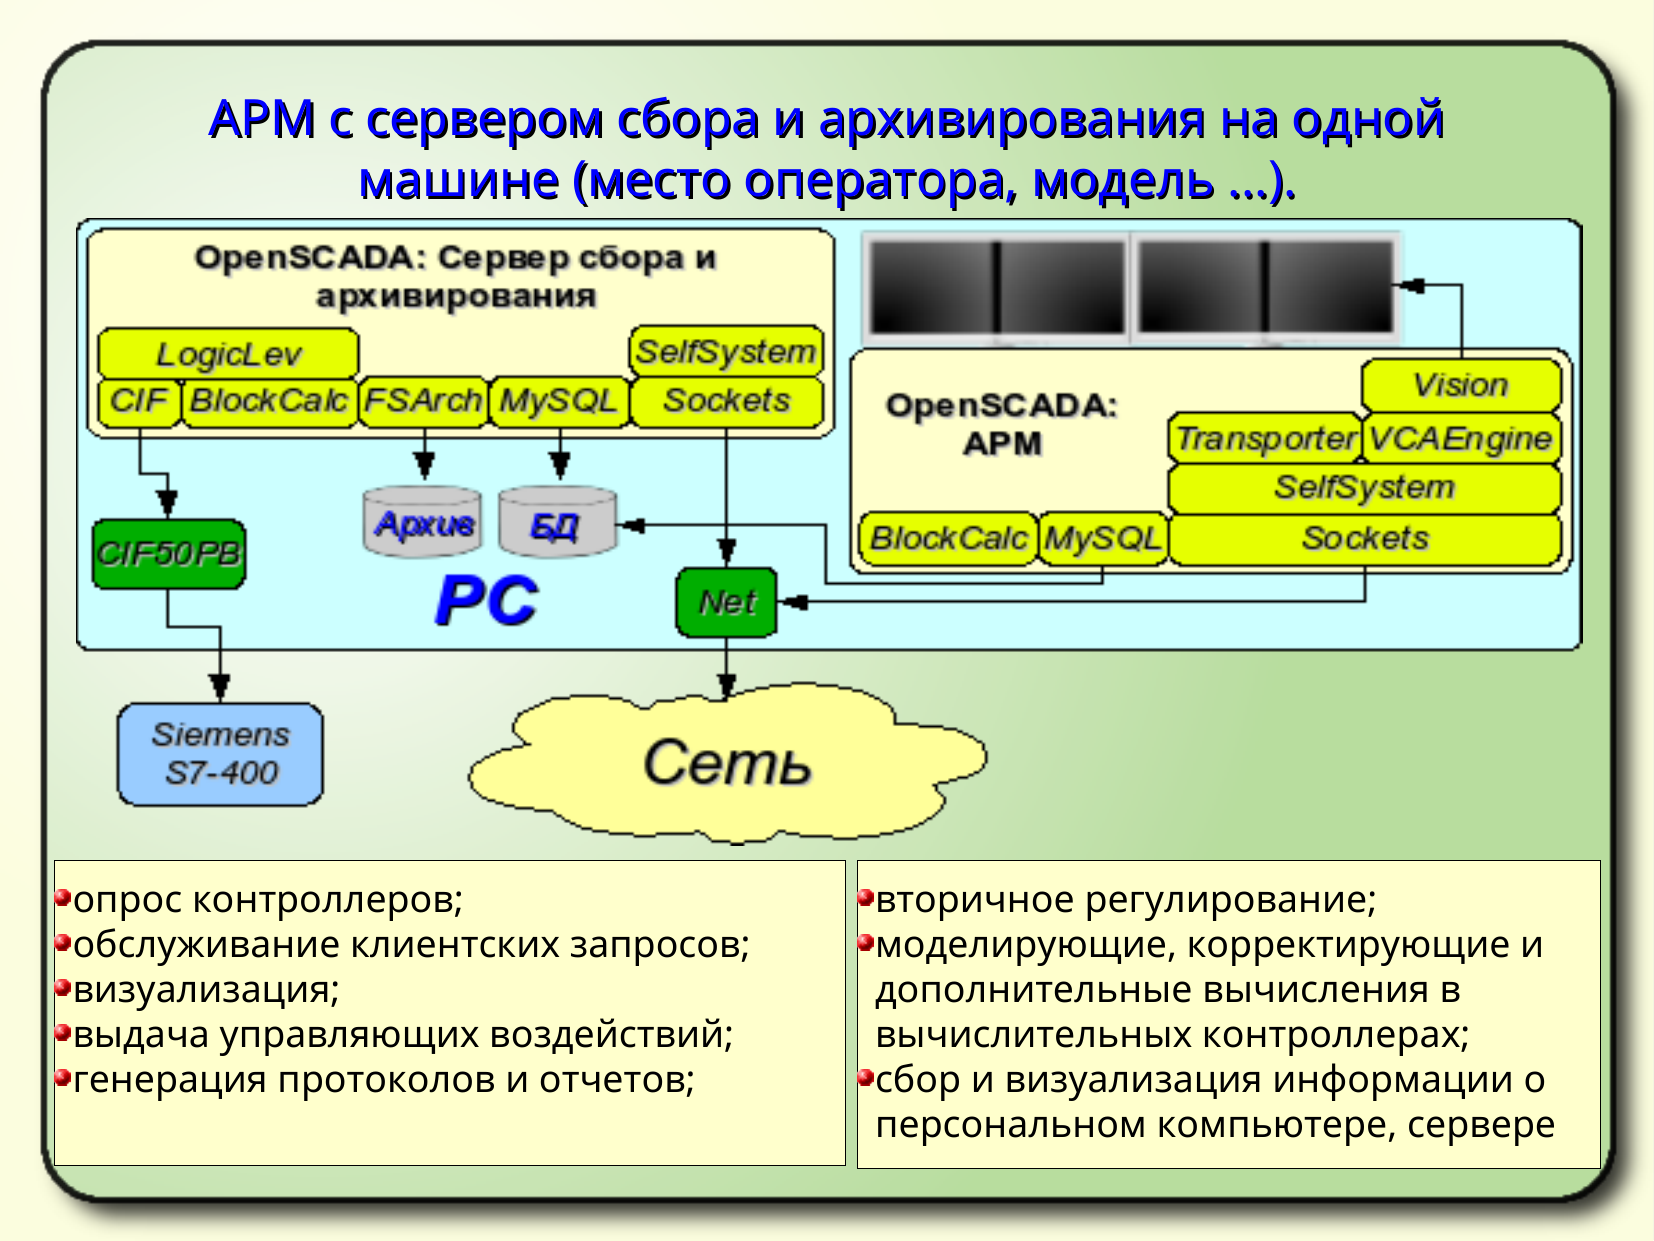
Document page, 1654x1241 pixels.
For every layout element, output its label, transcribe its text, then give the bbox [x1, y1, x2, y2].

picture [0, 0, 1654, 1241]
list вторичное регулирование; моделирующие, корректирующие и дополнительные вычисления в вычислительных контроллерах; сбор и визуализация информации о персональном компьютере, сервере [857, 860, 1601, 1169]
title АРМ с сервером сбора и архивирования на одной машине (место оператора, модель ...). [121, 64, 1533, 218]
list опрос контроллеров; обслуживание клиентских запросов; визуализация; выдача управляющих воздействий; генерация протоколов и отчетов; [54, 860, 846, 1166]
